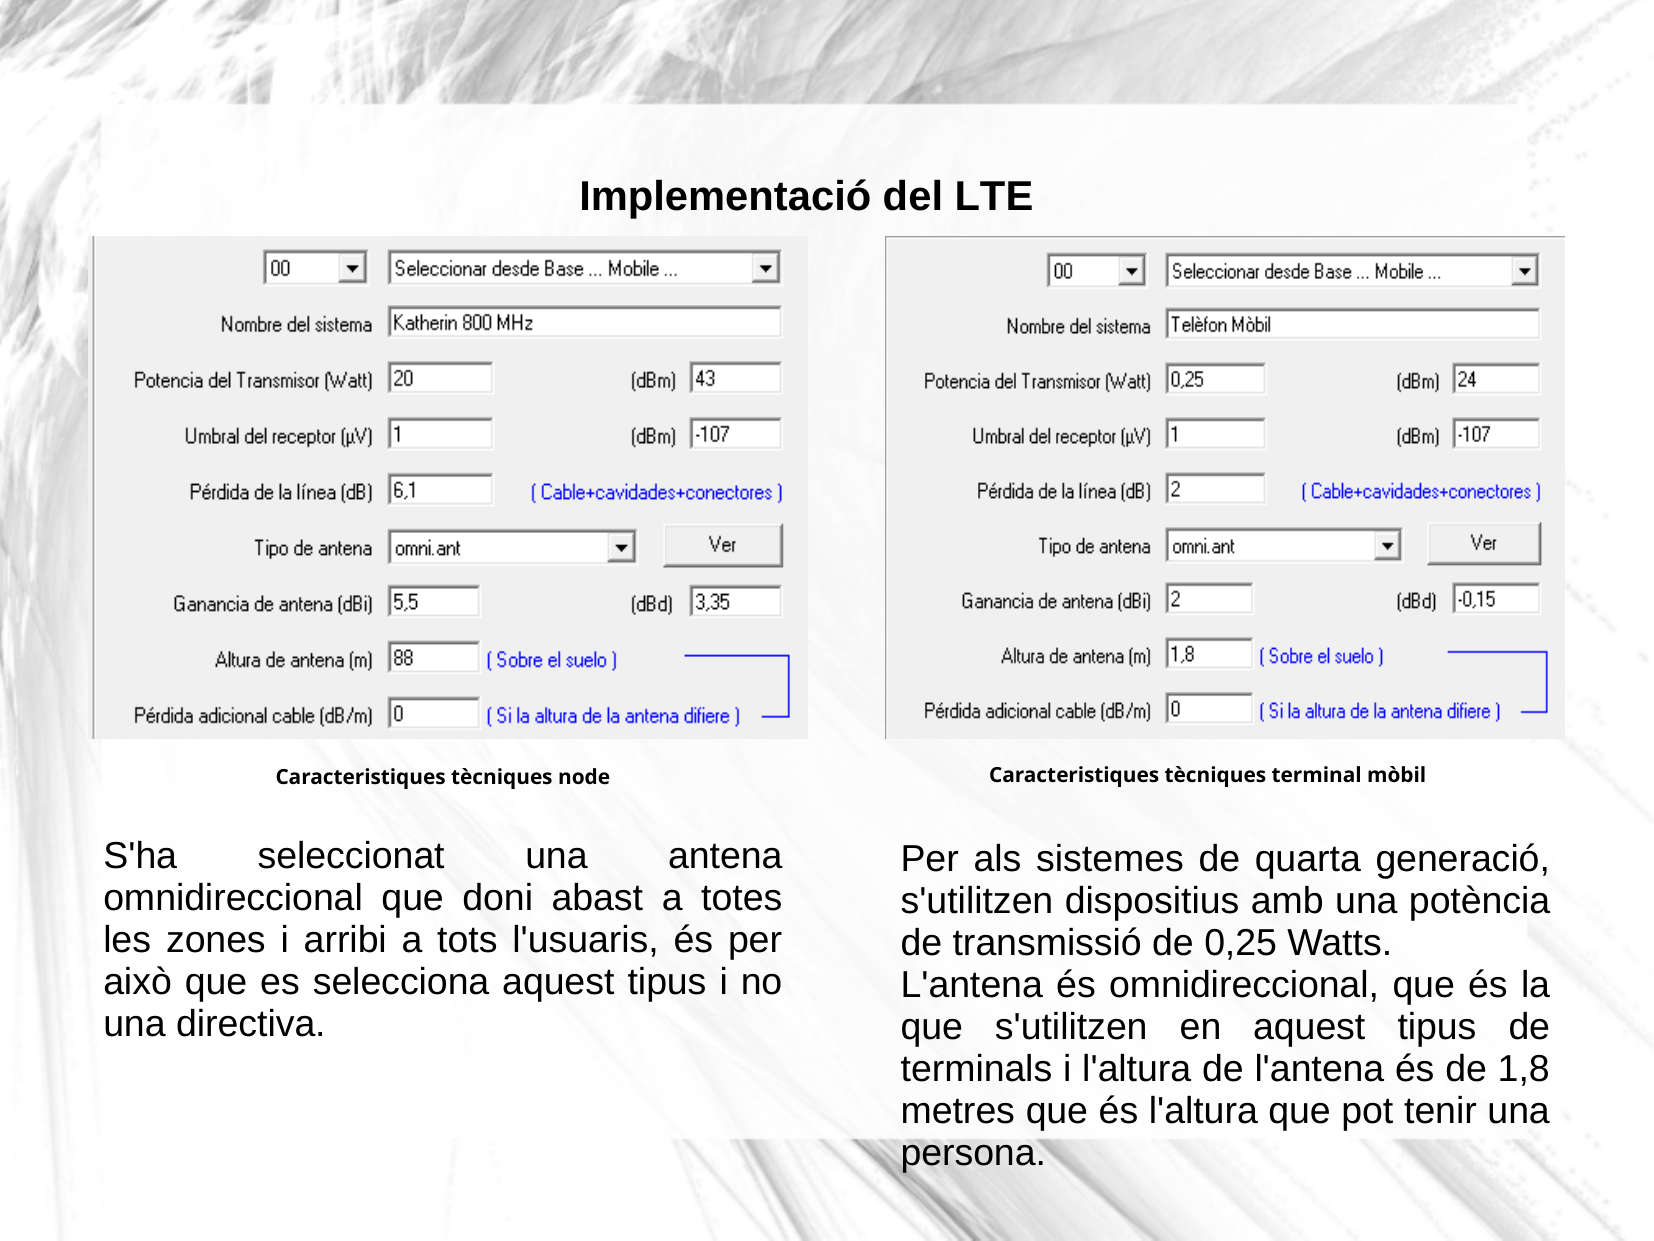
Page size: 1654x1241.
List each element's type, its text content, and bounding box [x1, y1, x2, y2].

text_box Per als sistemes de quarta generació, s'utilitzen dispositius amb una potència de transmissió de 0,25 Watts. L'antena és omnidireccional, que és la que s'utilitzen en aquest tipus de terminals i l'altura de l'antena és de 1,8 metres que és l'altura que pot tenir una persona. [885, 829, 1565, 1182]
text_box S'ha seleccionat una antena omnidireccional que doni abast a totes les zones i arribi a tots l'usuaris, és per això que es selecciona aquest tipus i no una directiva. [88, 826, 798, 1052]
picture [0, 0, 1654, 1241]
title Implementació del LTE [118, 112, 1506, 281]
list [76, 295, 1565, 1114]
text_box Caracteristiques tècniques node [206, 754, 680, 799]
text_box Caracteristiques tècniques terminal mòbil [974, 753, 1506, 798]
